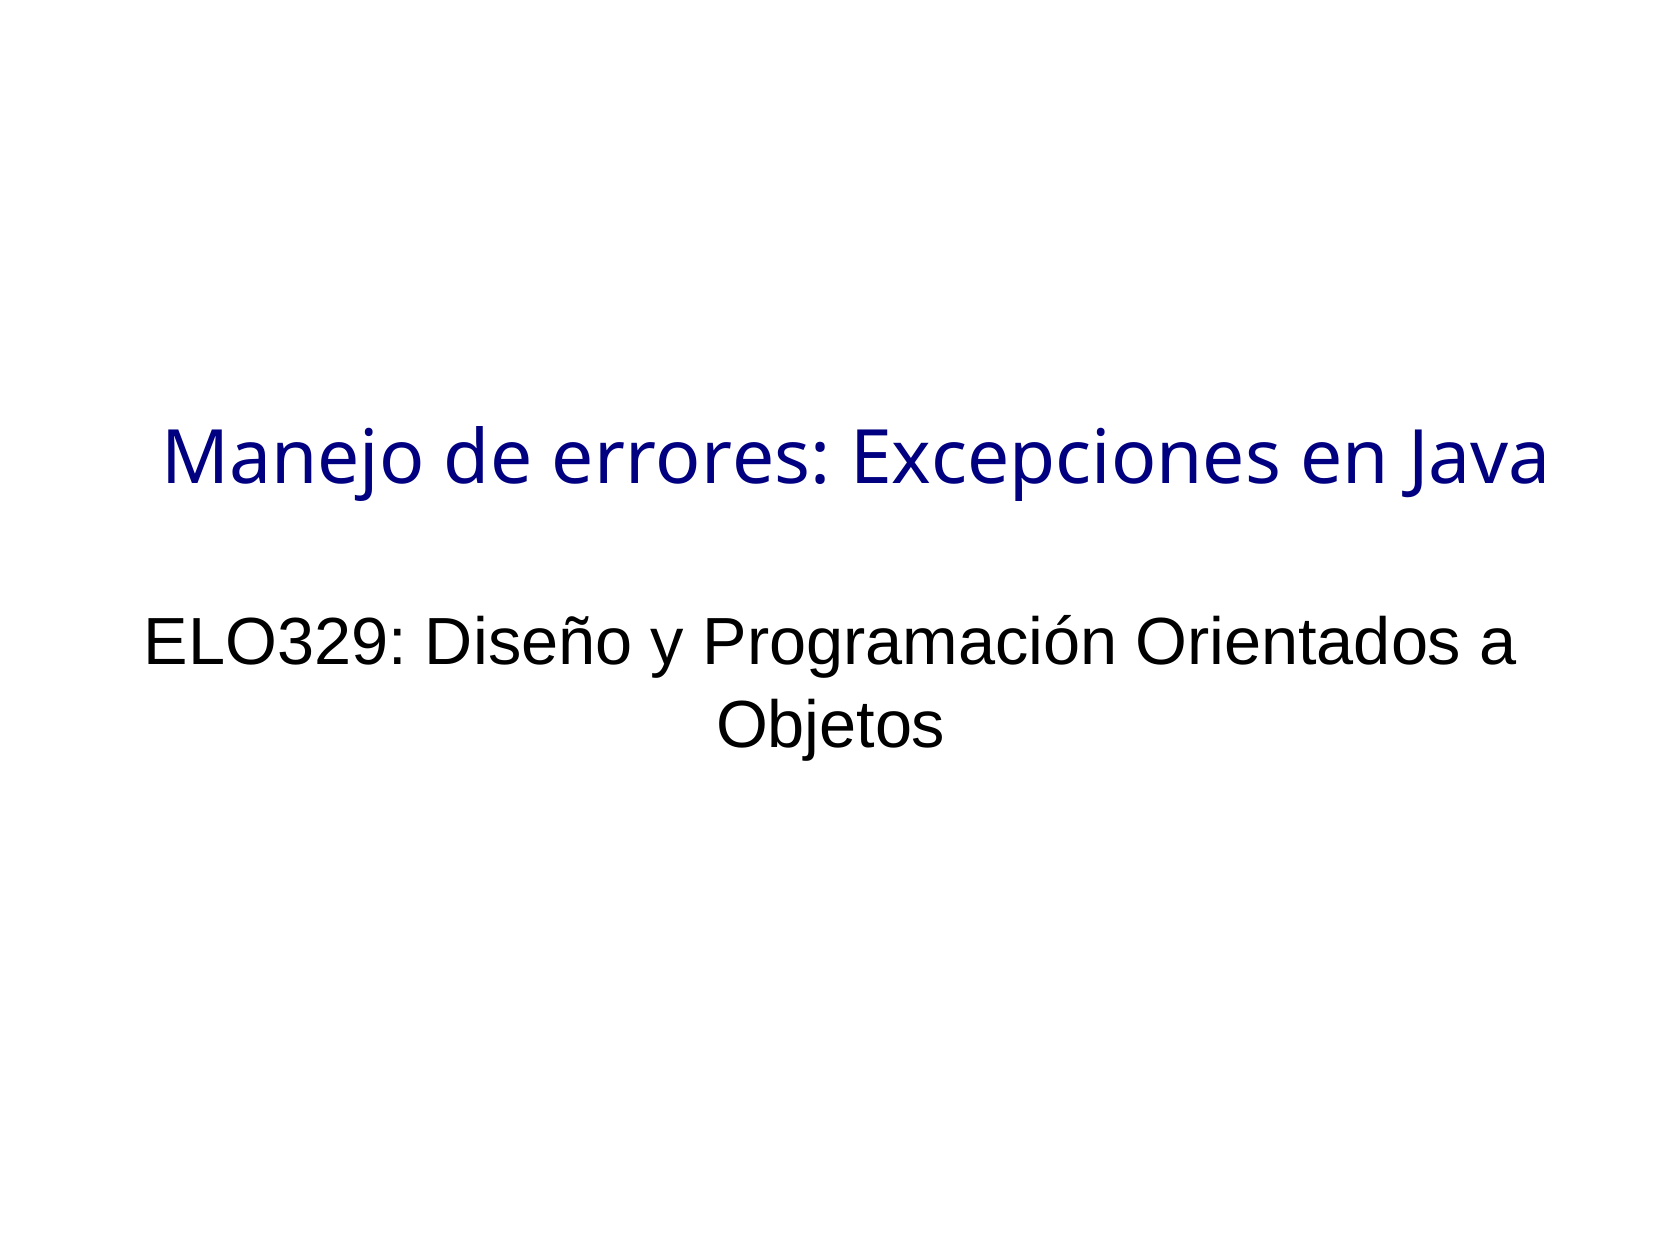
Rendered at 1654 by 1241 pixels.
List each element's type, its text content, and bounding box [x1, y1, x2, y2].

subtitle ELO329: Diseño y Programación Orientados a Objetos [86, 562, 1575, 959]
title Manejo de errores: Excepciones en Java [112, 386, 1601, 525]
